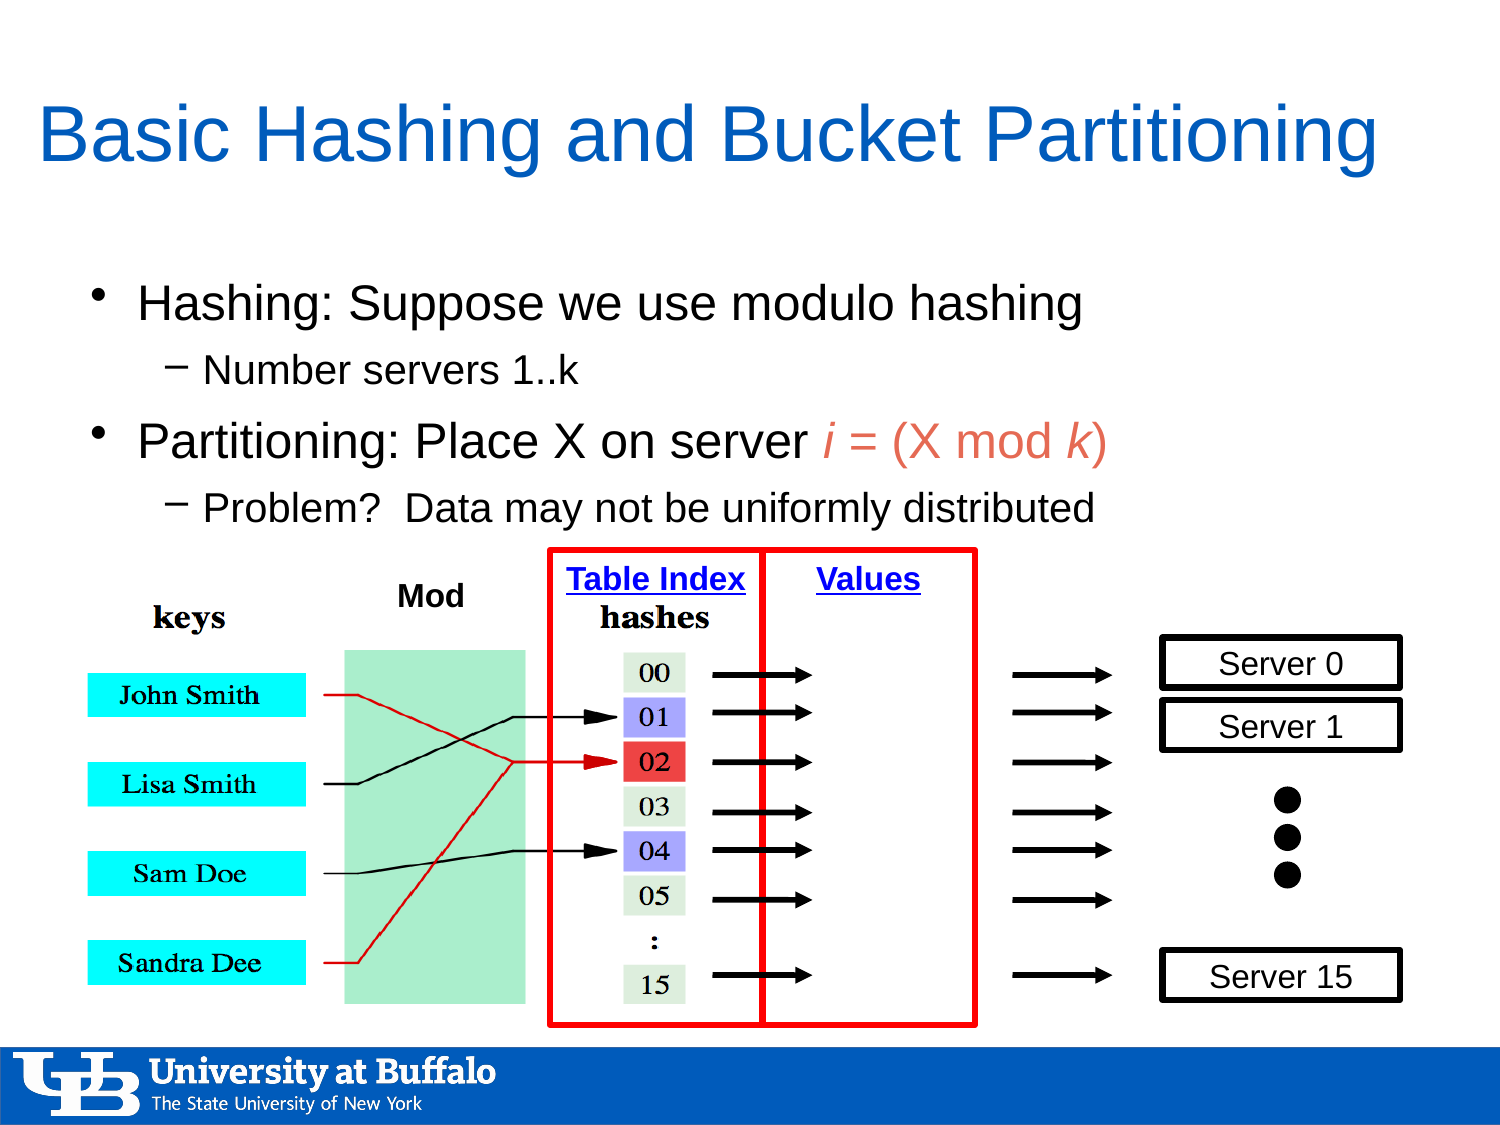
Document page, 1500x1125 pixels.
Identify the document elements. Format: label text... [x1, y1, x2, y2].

text_box [1275, 825, 1300, 850]
text_box Values [762, 549, 975, 1025]
text_box [1275, 862, 1300, 888]
text_box [1275, 787, 1300, 813]
text_box Server 0 [1162, 637, 1400, 688]
picture [13, 1052, 496, 1116]
text_box Server 1 [1162, 699, 1400, 750]
list Hashing: Suppose we use modulo hashing Number servers 1..k Partitioning: Place X on server i = (X mod k) Problem? Data may not be uniformly distributed [75, 263, 1425, 916]
text_box Table Index [549, 549, 762, 1025]
picture [87, 549, 549, 1004]
text_box Server 15 [1162, 950, 1400, 1000]
text_box Mod [349, 549, 513, 638]
title Basic Hashing and Bucket Partitioning [37, 40, 1388, 228]
